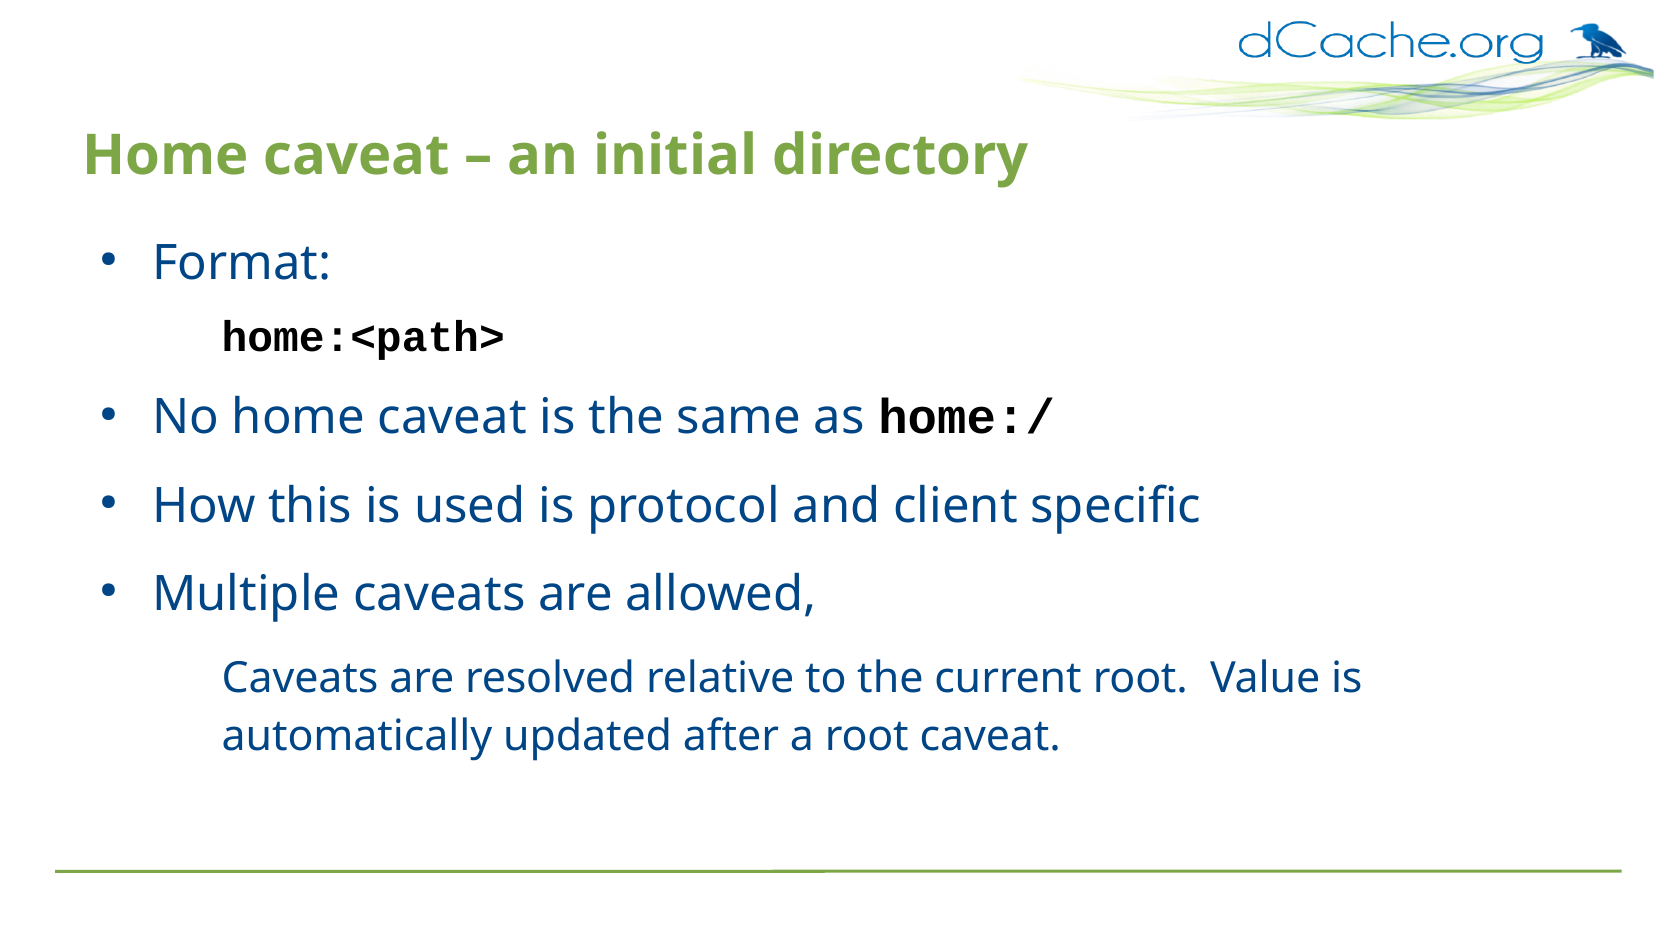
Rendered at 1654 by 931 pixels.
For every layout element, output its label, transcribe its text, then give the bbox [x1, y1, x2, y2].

title Home caveat – an initial directory [82, 116, 1605, 189]
list Format: home:<path> No home caveat is the same as home:/ How this is used is protocol and client specific Multiple caveats are allowed, Caveats are resolved relative to the current root. Value is automatically updated after a root caveat. [82, 227, 1571, 767]
picture [956, 12, 1654, 127]
